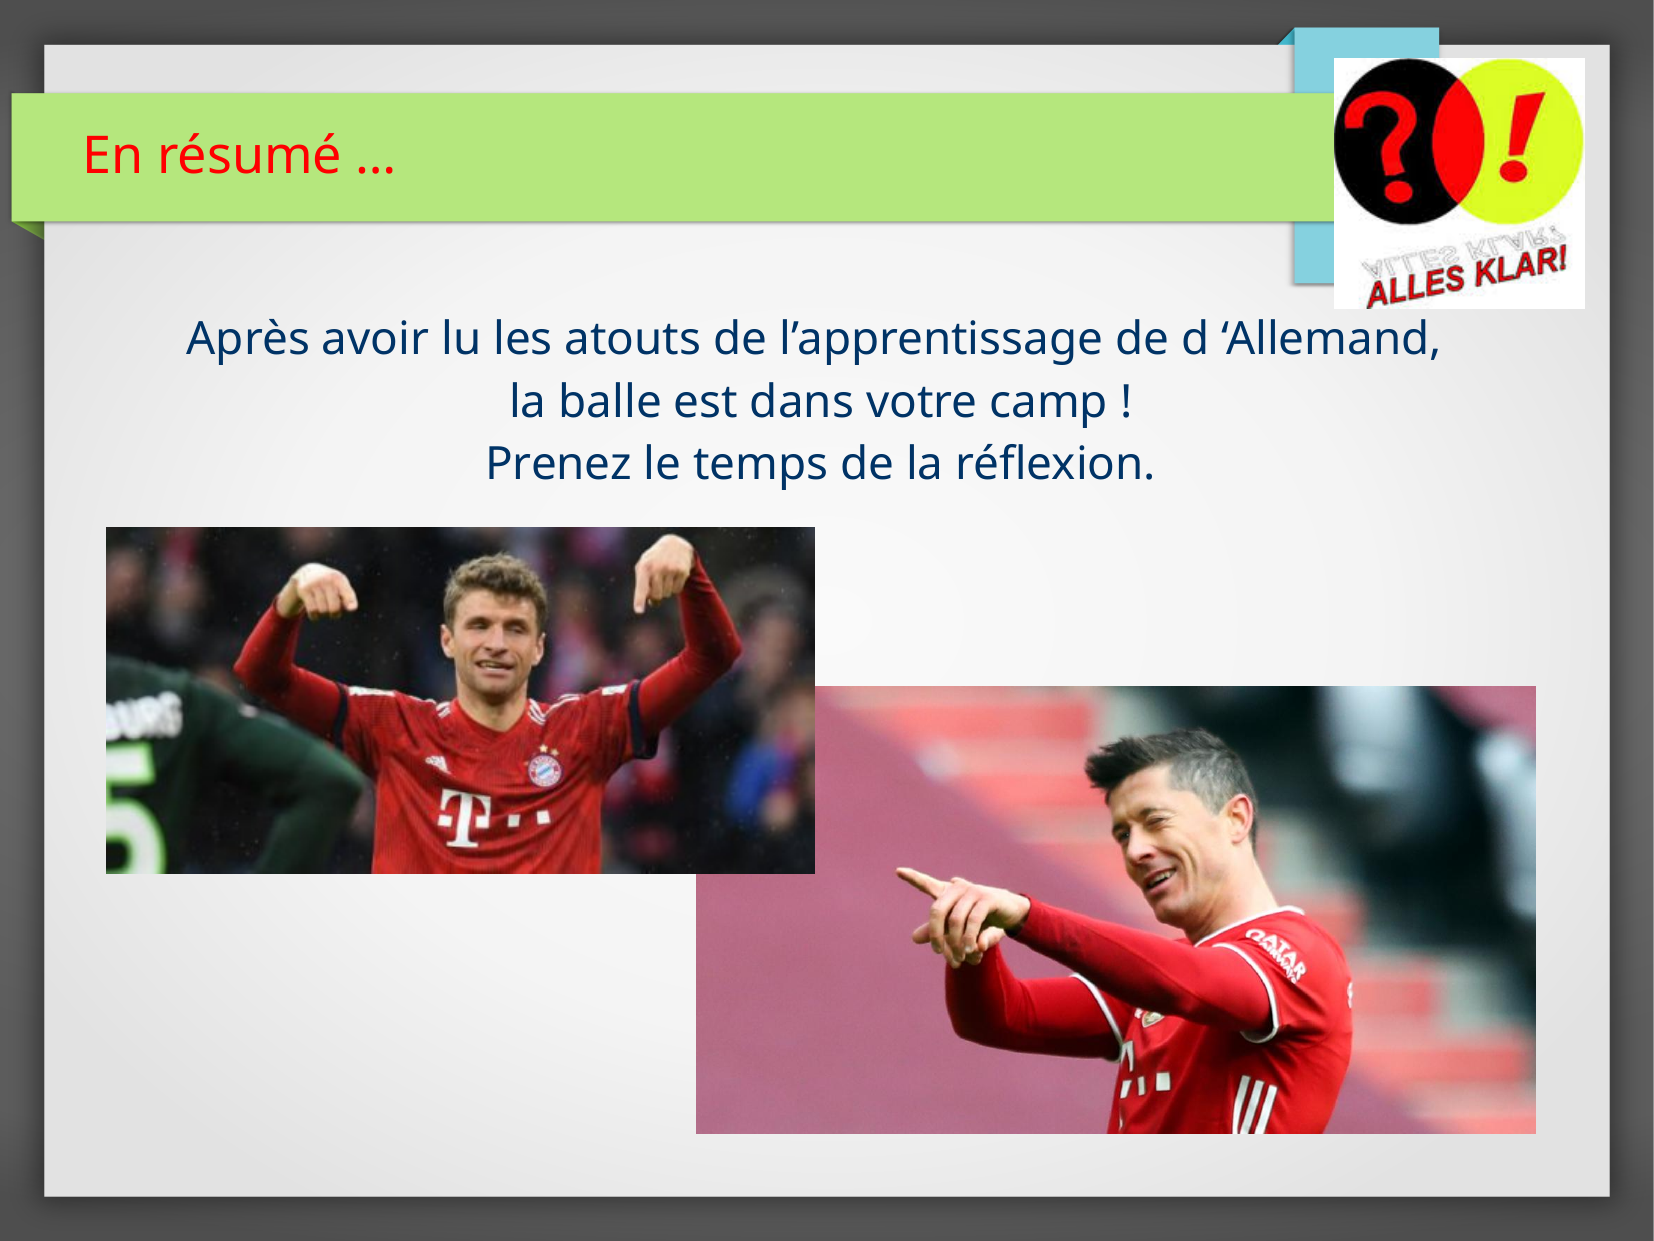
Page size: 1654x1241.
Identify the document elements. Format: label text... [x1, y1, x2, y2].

picture [0, 0, 1654, 1241]
text_box Après avoir lu les atouts de l’apprentissage de d ‘Allemand, la balle est dans votre camp ! Prenez le temps de la réflexion. [59, 212, 1583, 1186]
title En résumé … [82, 94, 1264, 212]
